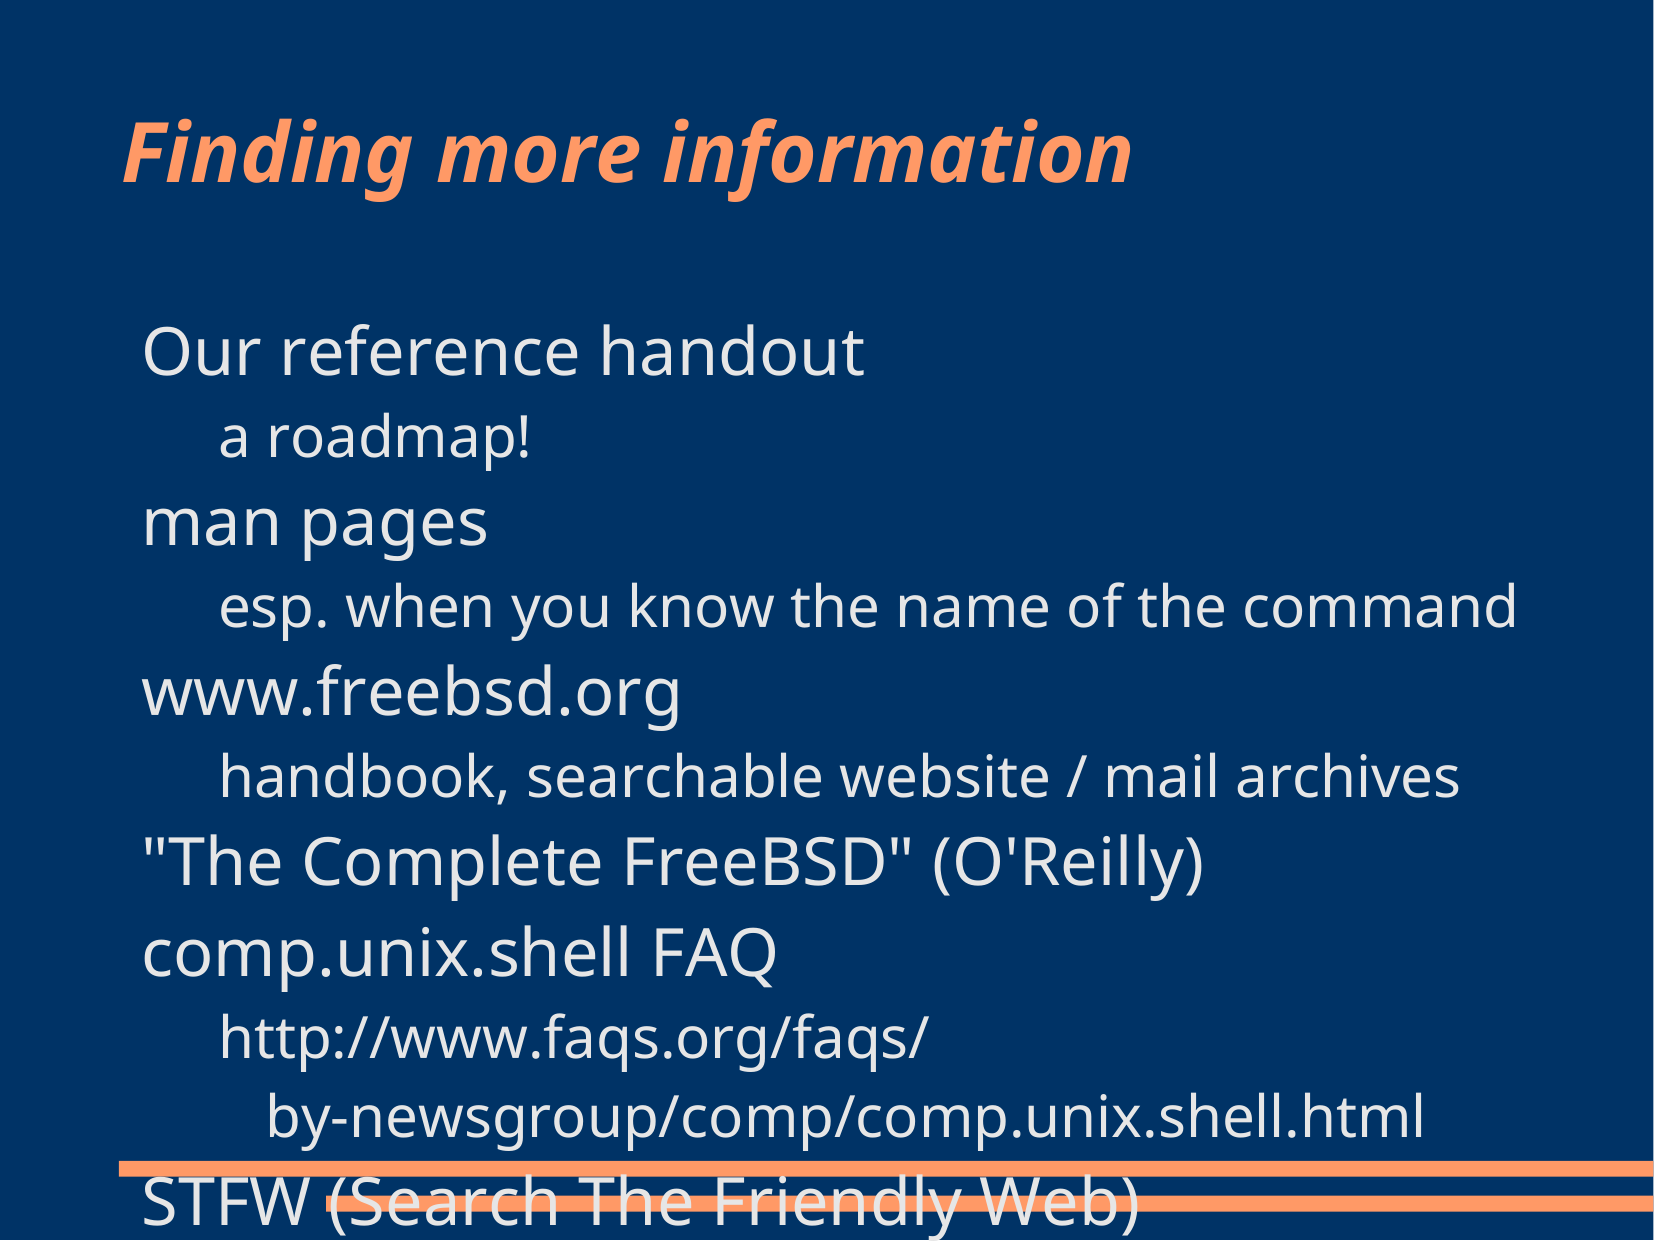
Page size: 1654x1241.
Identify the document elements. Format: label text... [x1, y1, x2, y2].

list Our reference handout a roadmap! man pages esp. when you know the name of the command www.freebsd.org handbook, searchable website / mail archives "The Complete FreeBSD" (O'Reilly) comp.unix.shell FAQ http://www.faqs.org/faqs/ by-newsgroup/comp/comp.unix.shell.html STFW (Search The Friendly Web) [123, 304, 1563, 1142]
title Finding more information [121, 46, 1534, 254]
